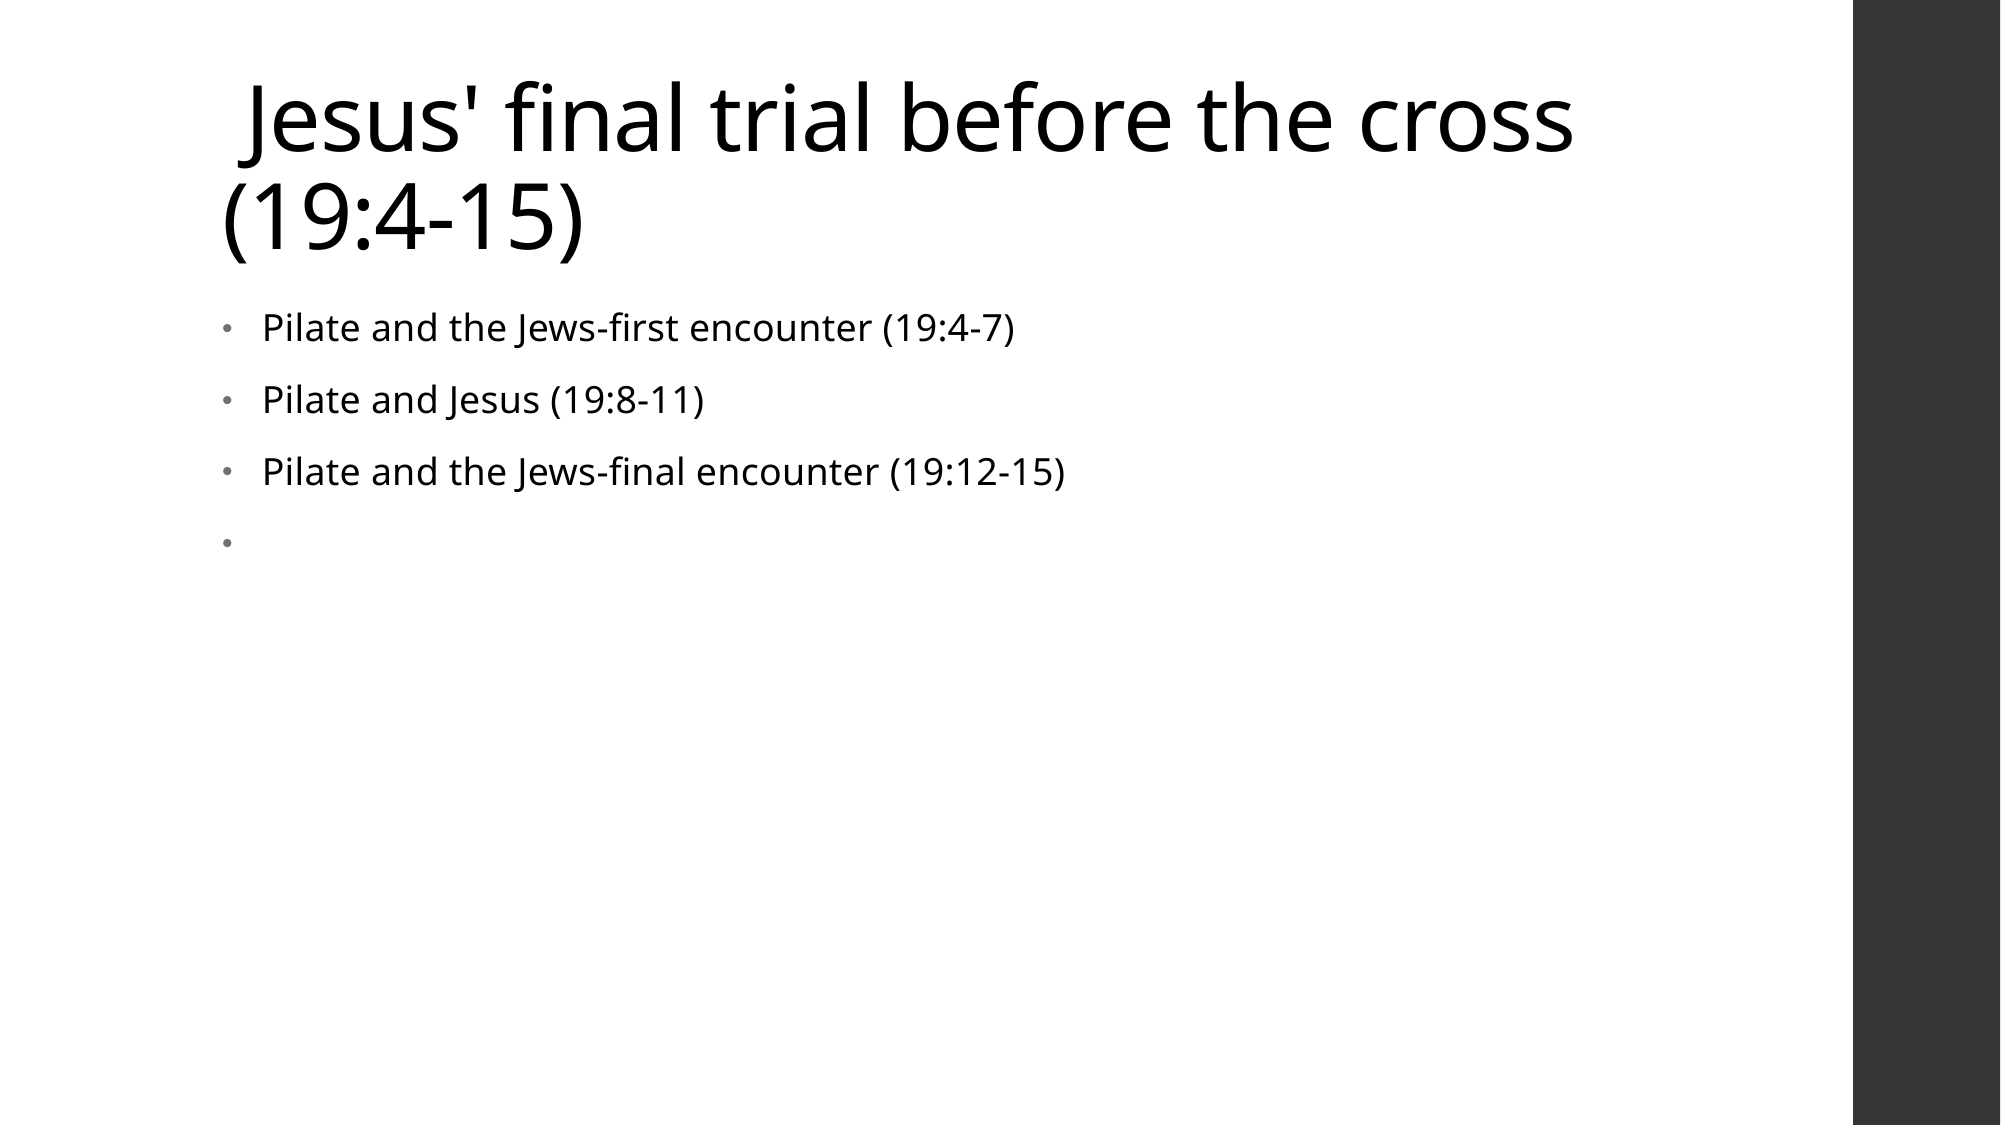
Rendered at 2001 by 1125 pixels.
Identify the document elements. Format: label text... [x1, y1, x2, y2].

list Pilate and the Jews-first encounter (19:4-7) Pilate and Jesus (19:8-11) Pilate and the Jews-final encounter (19:12-15) [206, 299, 1617, 1014]
title Jesus' final trial before the cross (19:4-15) [206, 60, 1797, 278]
